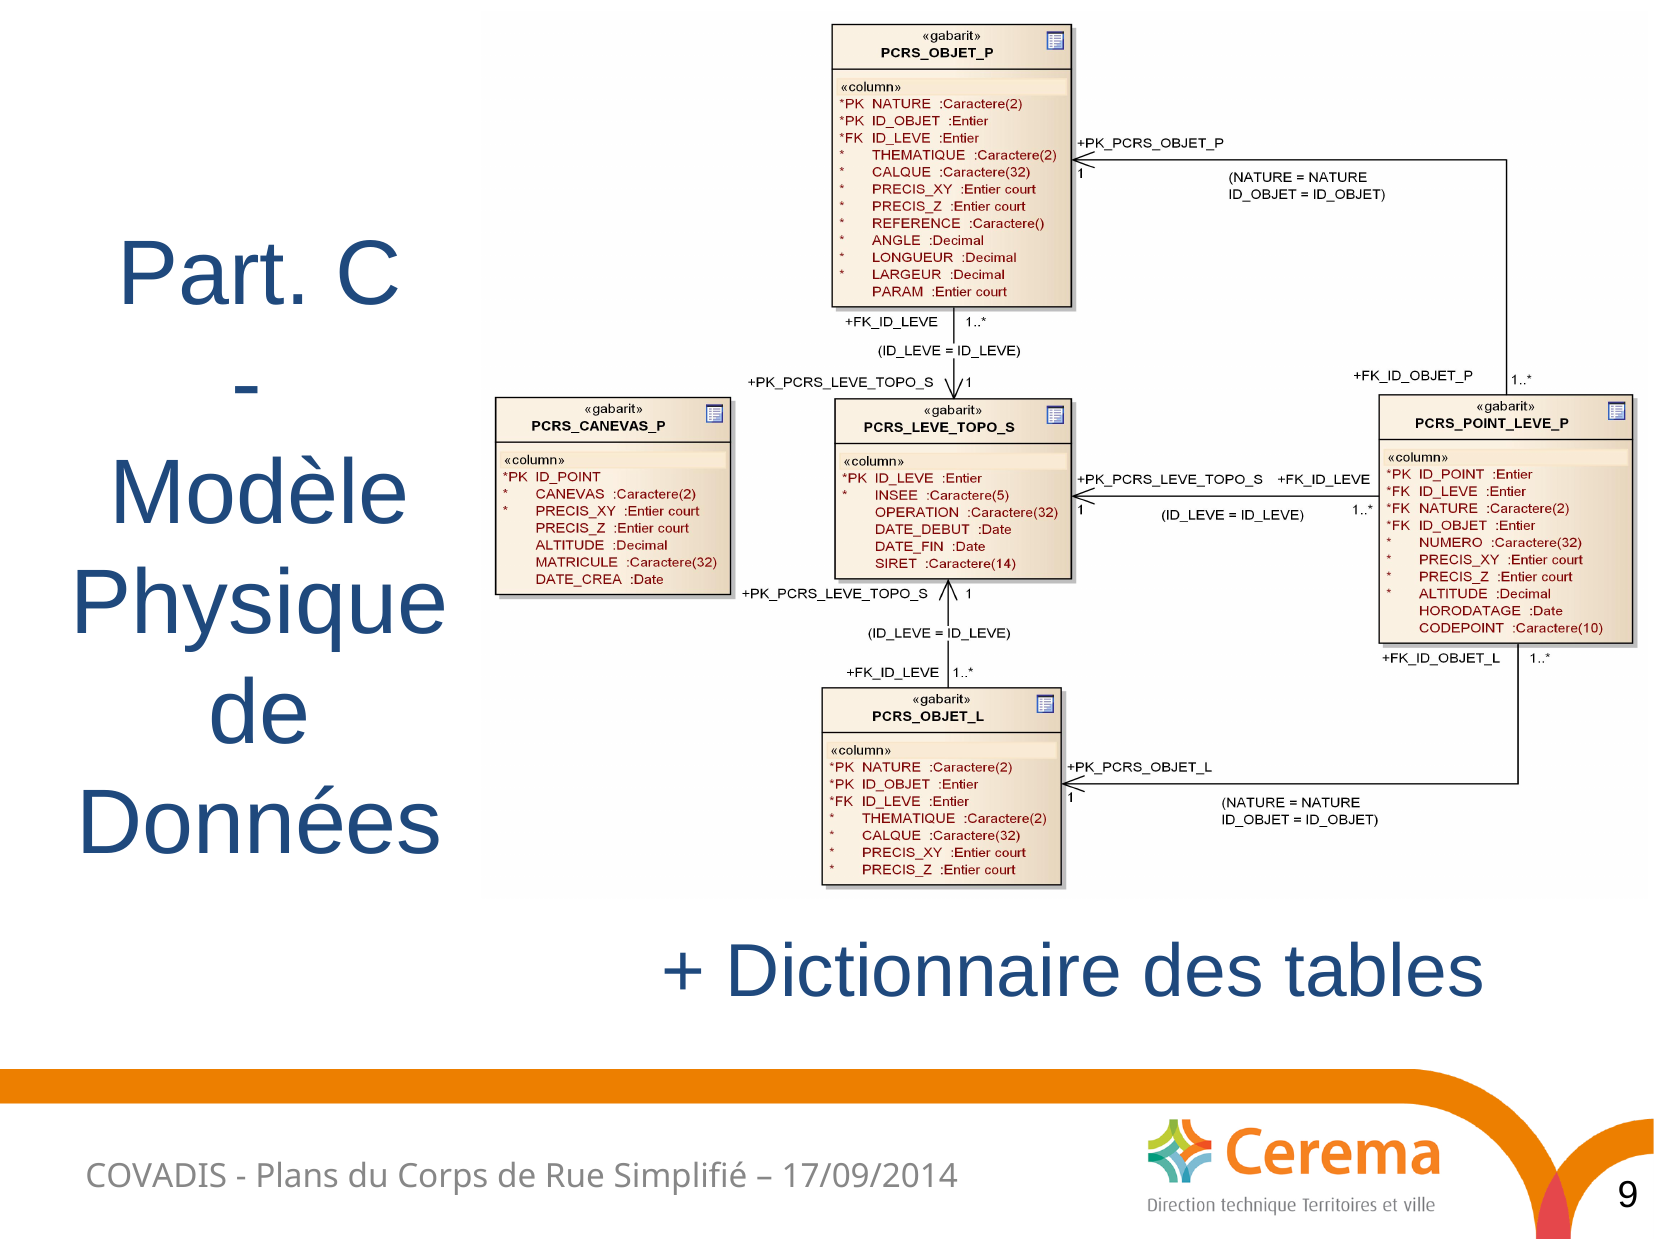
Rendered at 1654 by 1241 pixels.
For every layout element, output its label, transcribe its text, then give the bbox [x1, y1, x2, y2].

title Part. C - Modèle Physique de Données [23, 129, 497, 955]
picture [481, 11, 1648, 899]
text_box + Dictionnaire des tables [646, 914, 1501, 1020]
picture [0, 1069, 1654, 1239]
